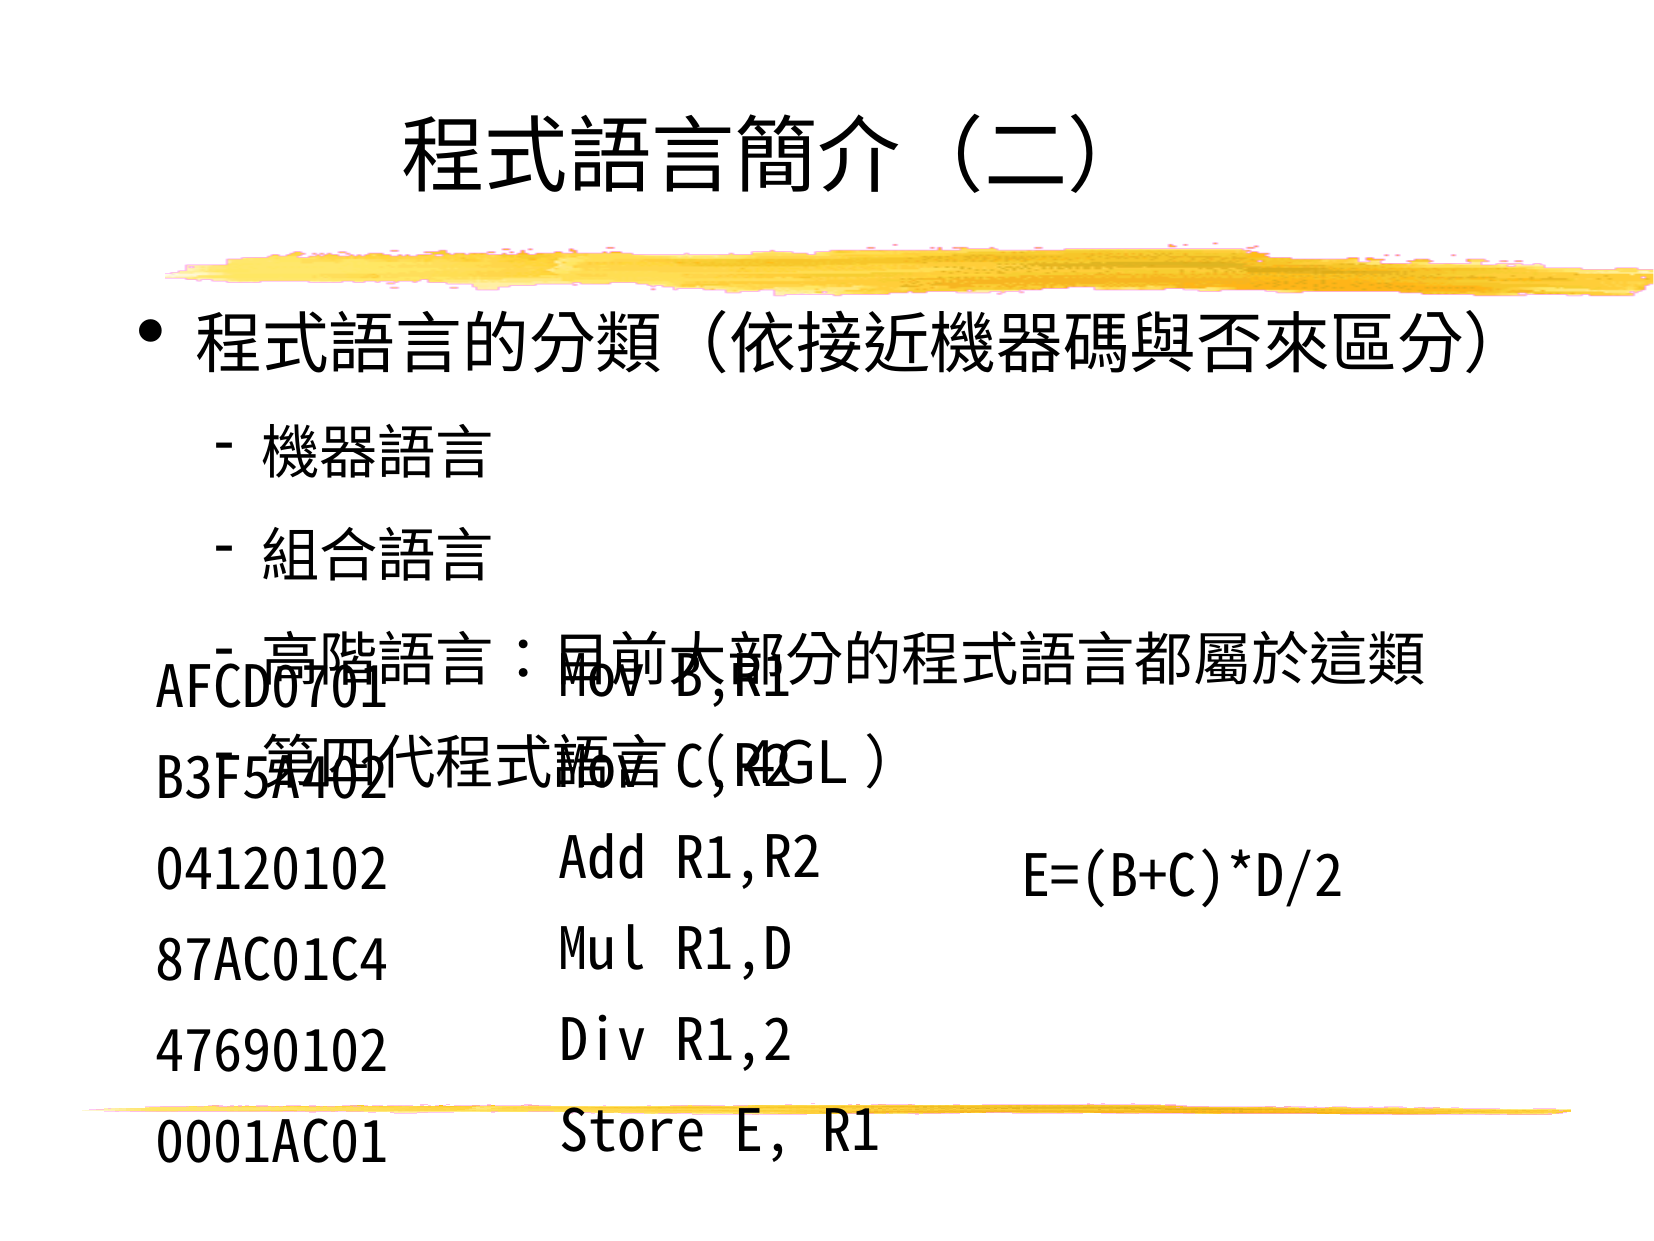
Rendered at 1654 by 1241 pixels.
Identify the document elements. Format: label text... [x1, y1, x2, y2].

picture [915, 1102, 1571, 1117]
list 程式語言的分類（依接近機器碼與否來區分） 機器語言 組合語言 高階語言：目前大部分的程式語言都屬於這類 第四代程式語言（4GL） [139, 282, 1545, 1027]
text_box E=(B+C)*D/2 [1021, 626, 1402, 914]
text_box AFCD0701 B3F5A402 04120102 87AC01C4 47690102 0001AC01 [154, 737, 511, 1180]
picture [82, 1102, 154, 1117]
picture [165, 237, 1654, 308]
text_box Mov B,R1 Mov C,R2 Add R1,R2 Mul R1,D Div R1,2 Store E, R1 [558, 725, 915, 1169]
title 程式語言簡介（二） [73, 39, 1479, 249]
picture [511, 1102, 559, 1117]
